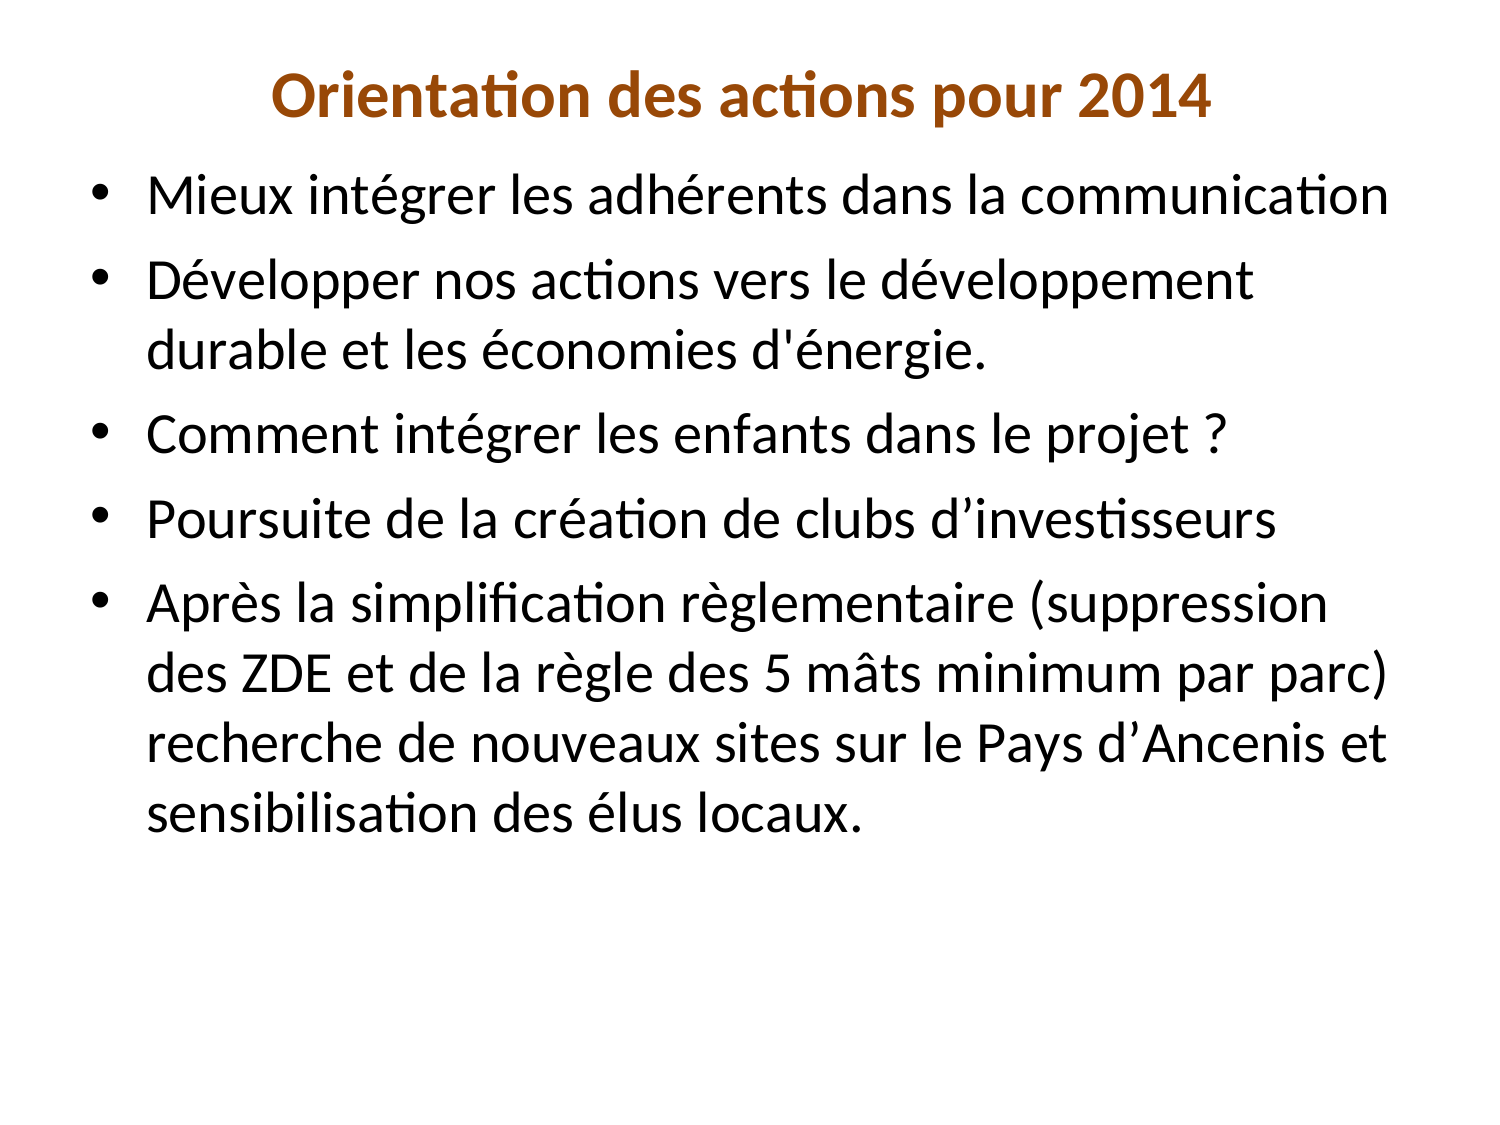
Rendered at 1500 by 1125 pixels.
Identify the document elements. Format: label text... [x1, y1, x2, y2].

title Orientation des actions pour 2014 [75, 45, 1426, 138]
list Mieux intégrer les adhérents dans la communication Développer nos actions vers le développement durable et les économies d'énergie. Comment intégrer les enfants dans le projet ? Poursuite de la création de clubs d’investisseurs Après la simplification règlementaire (suppression des ZDE et de la règle des 5 mâts minimum par parc) recherche de nouveaux sites sur le Pays d’Ancenis et sensibilisation des élus locaux. [75, 148, 1426, 1005]
